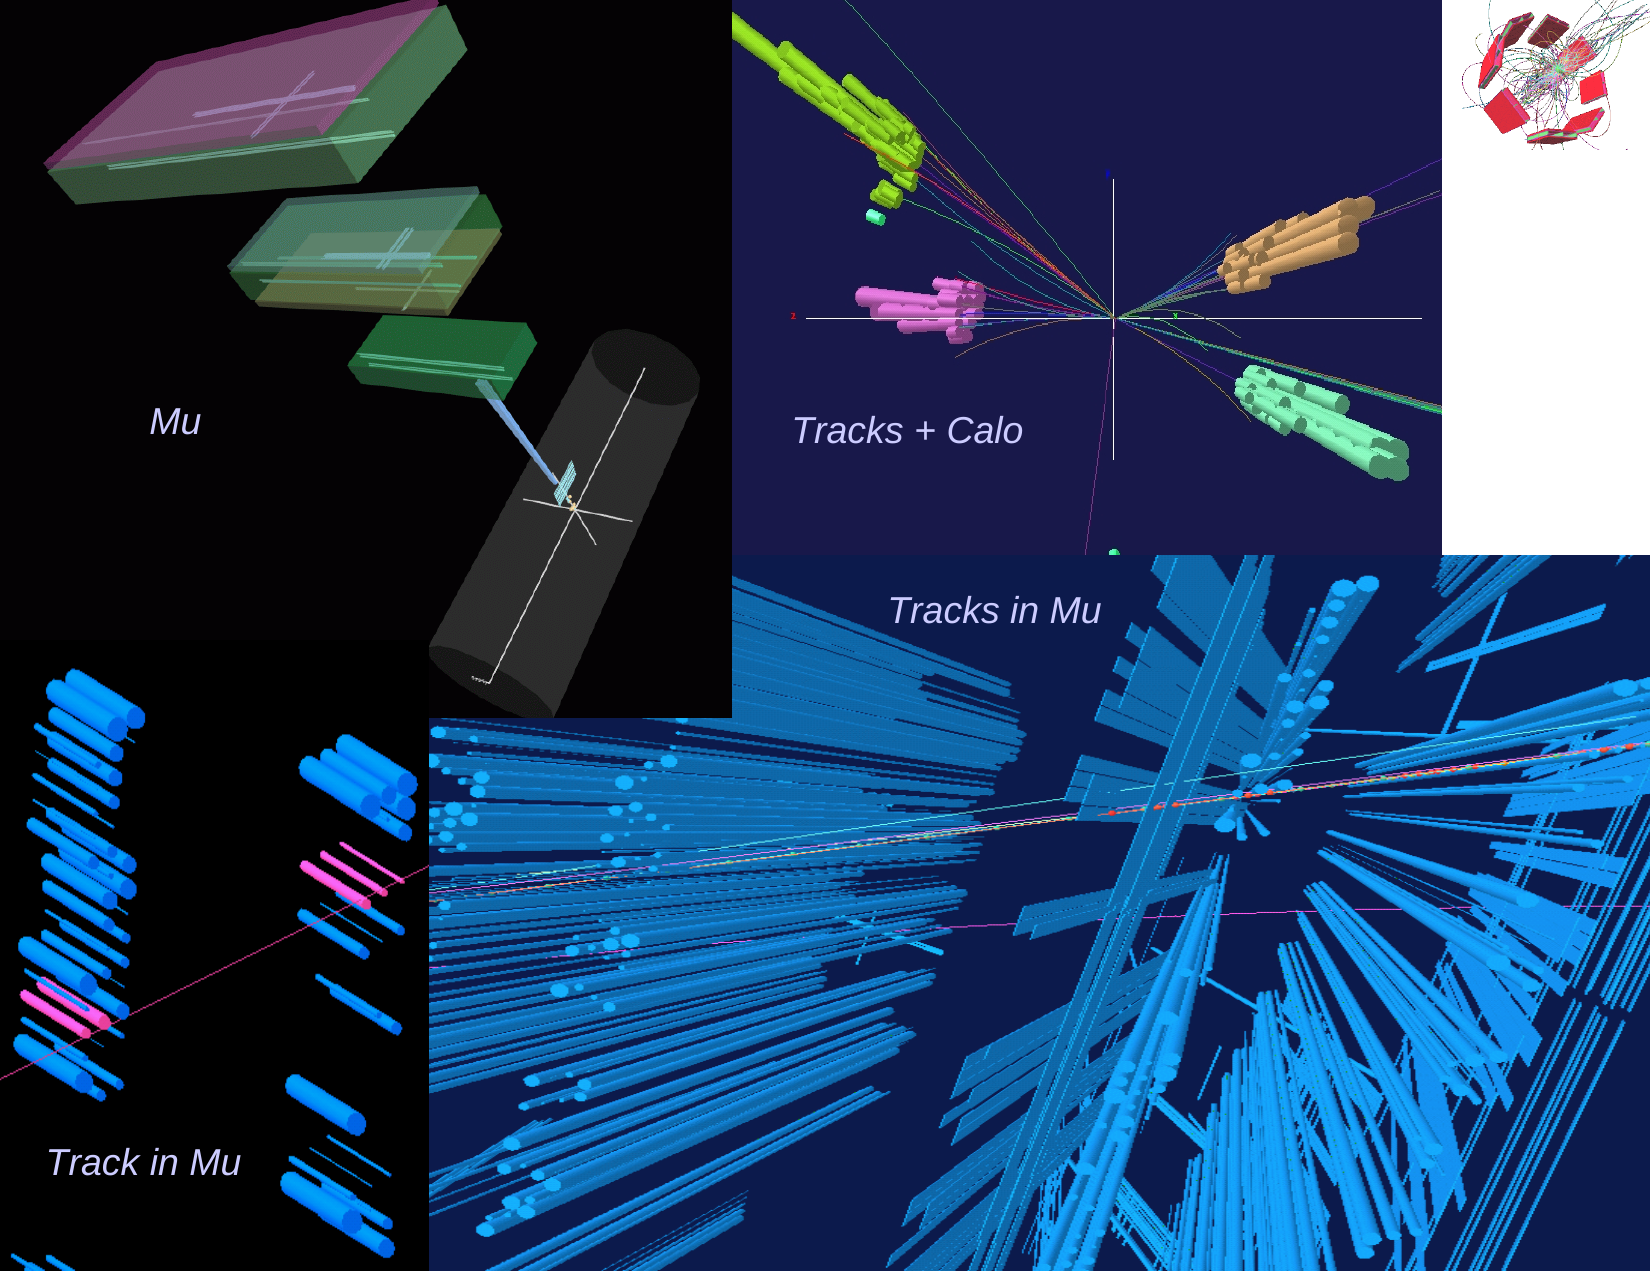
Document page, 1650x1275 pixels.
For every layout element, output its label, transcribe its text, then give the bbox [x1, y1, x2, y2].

text_box Tracks in Mu [872, 581, 1117, 645]
text_box Track in Mu [30, 1134, 257, 1197]
picture [1462, 0, 1650, 151]
text_box Mu [134, 393, 217, 456]
text_box Tracks + Calo [776, 402, 1039, 465]
picture [0, 0, 1650, 1271]
picture [1122, 1222, 1130, 1234]
